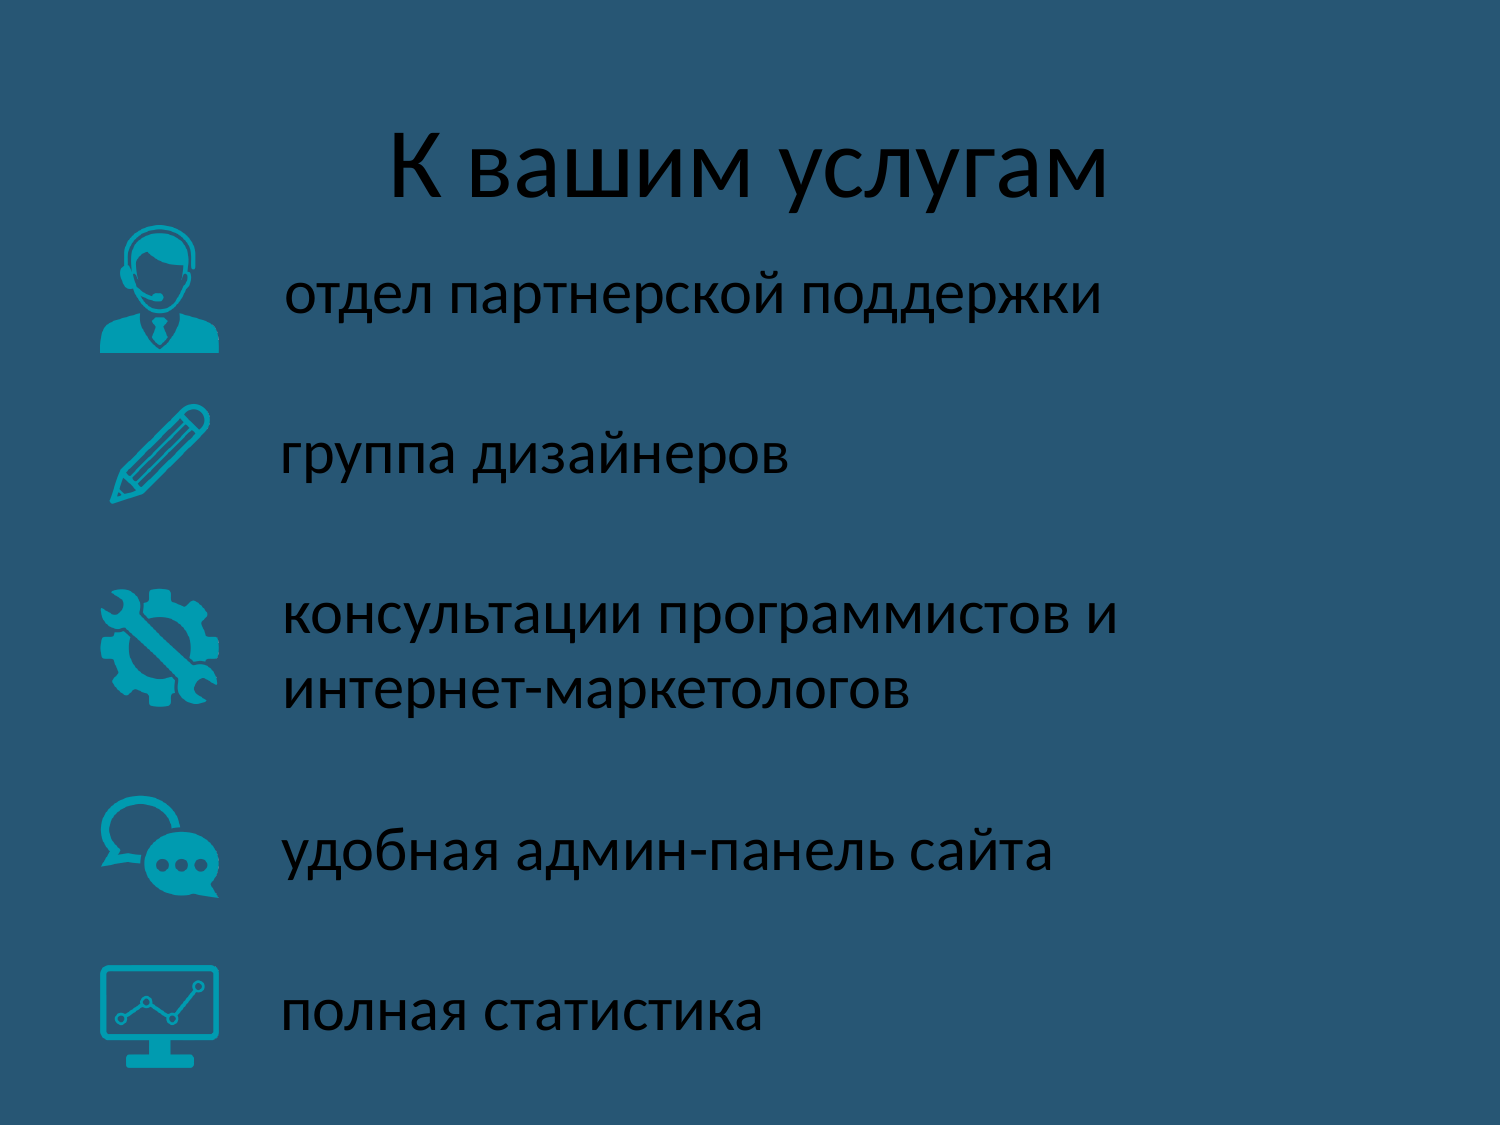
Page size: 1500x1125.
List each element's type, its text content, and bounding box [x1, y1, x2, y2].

text_box консультации программистов и интернет-маркетологов [267, 564, 1135, 729]
text_box отдел партнерской поддержки [269, 243, 1120, 334]
picture [100, 795, 219, 898]
picture [100, 588, 219, 707]
title К вашим услугам [41, 90, 1459, 209]
text_box полная статистика [265, 960, 781, 1051]
picture [100, 225, 219, 353]
text_box группа дизайнеров [266, 403, 807, 494]
picture [109, 403, 210, 504]
text_box удобная админ-панель сайта [266, 800, 1071, 890]
picture [100, 965, 219, 1068]
